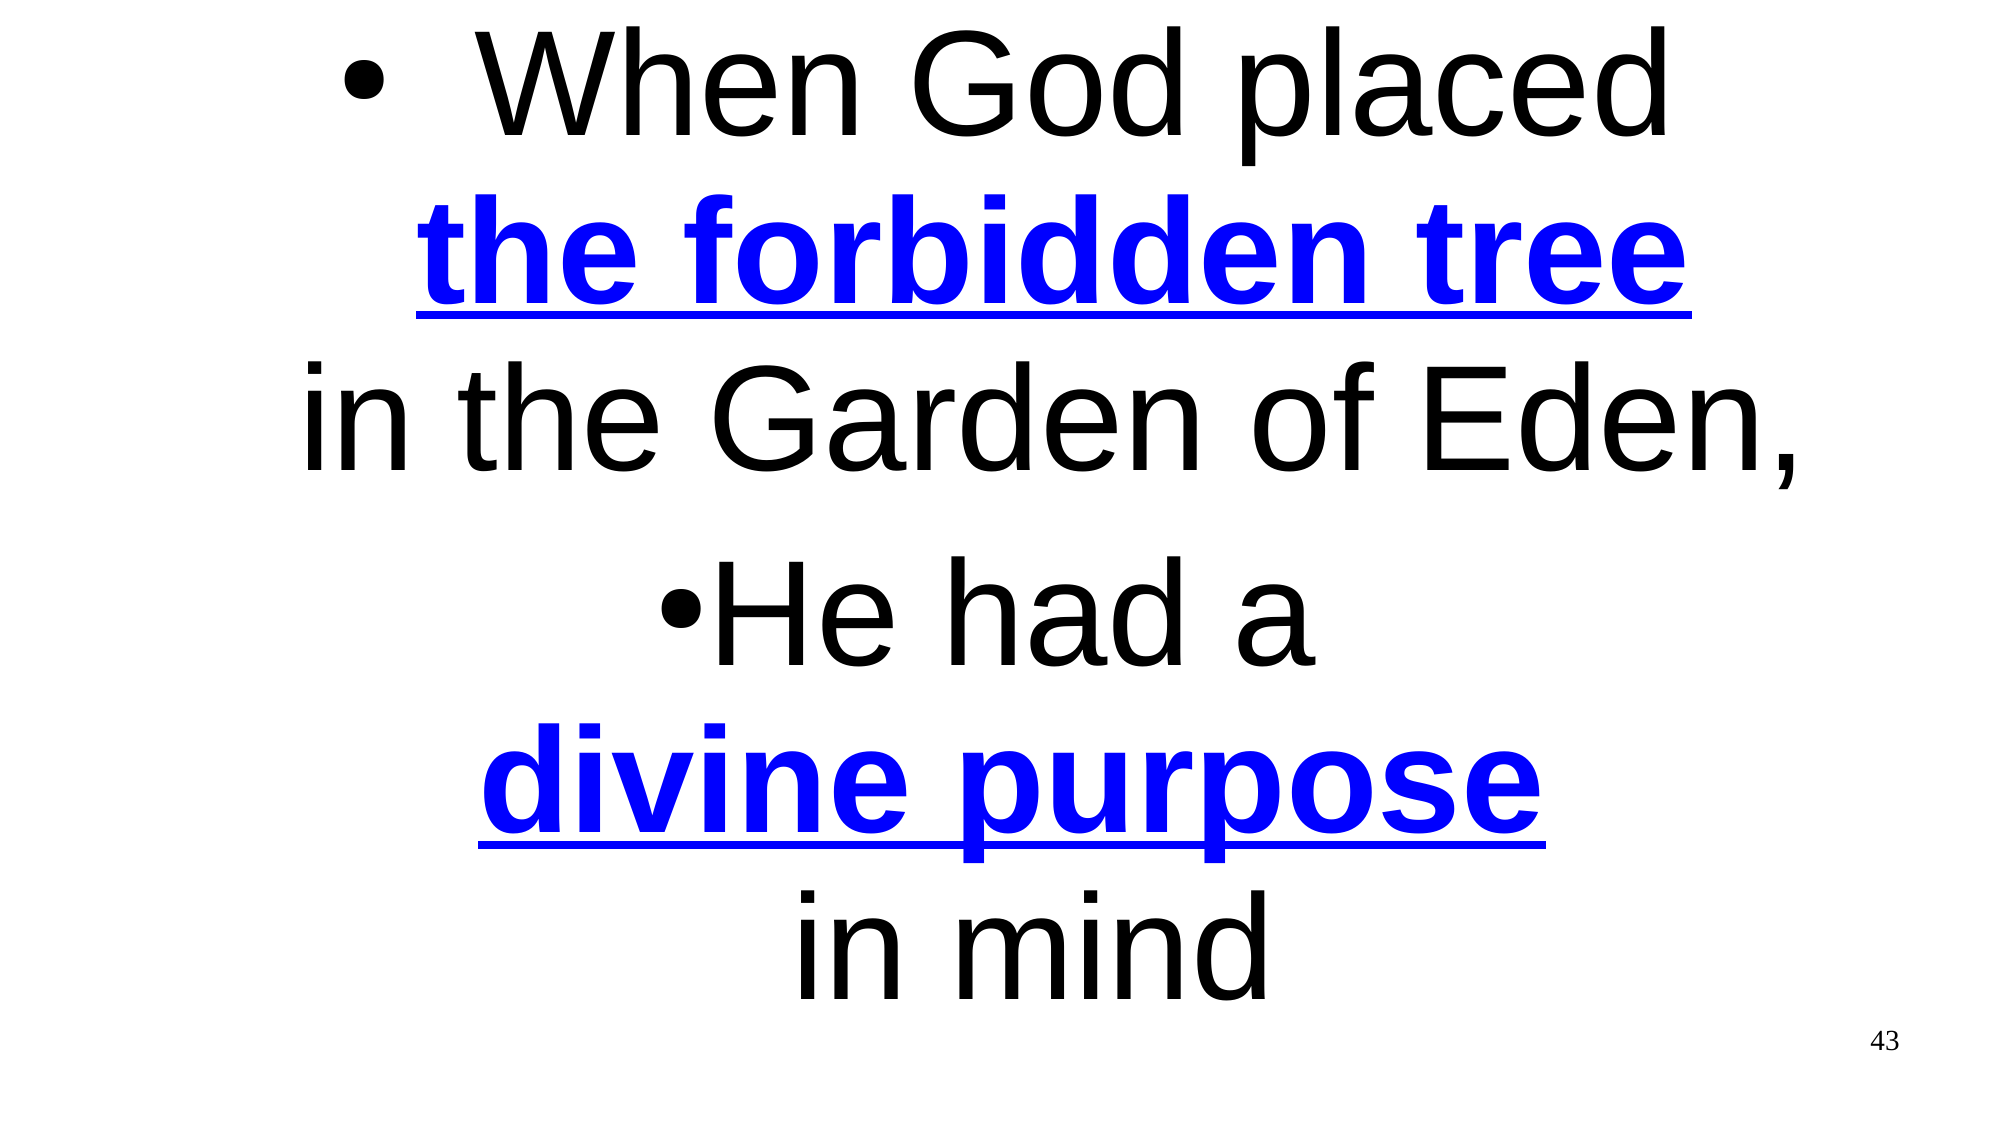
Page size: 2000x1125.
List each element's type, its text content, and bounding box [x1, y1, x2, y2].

list When God placed the forbidden tree in the Garden of Eden, He had a divine purpose in mind [0, 0, 1996, 1123]
